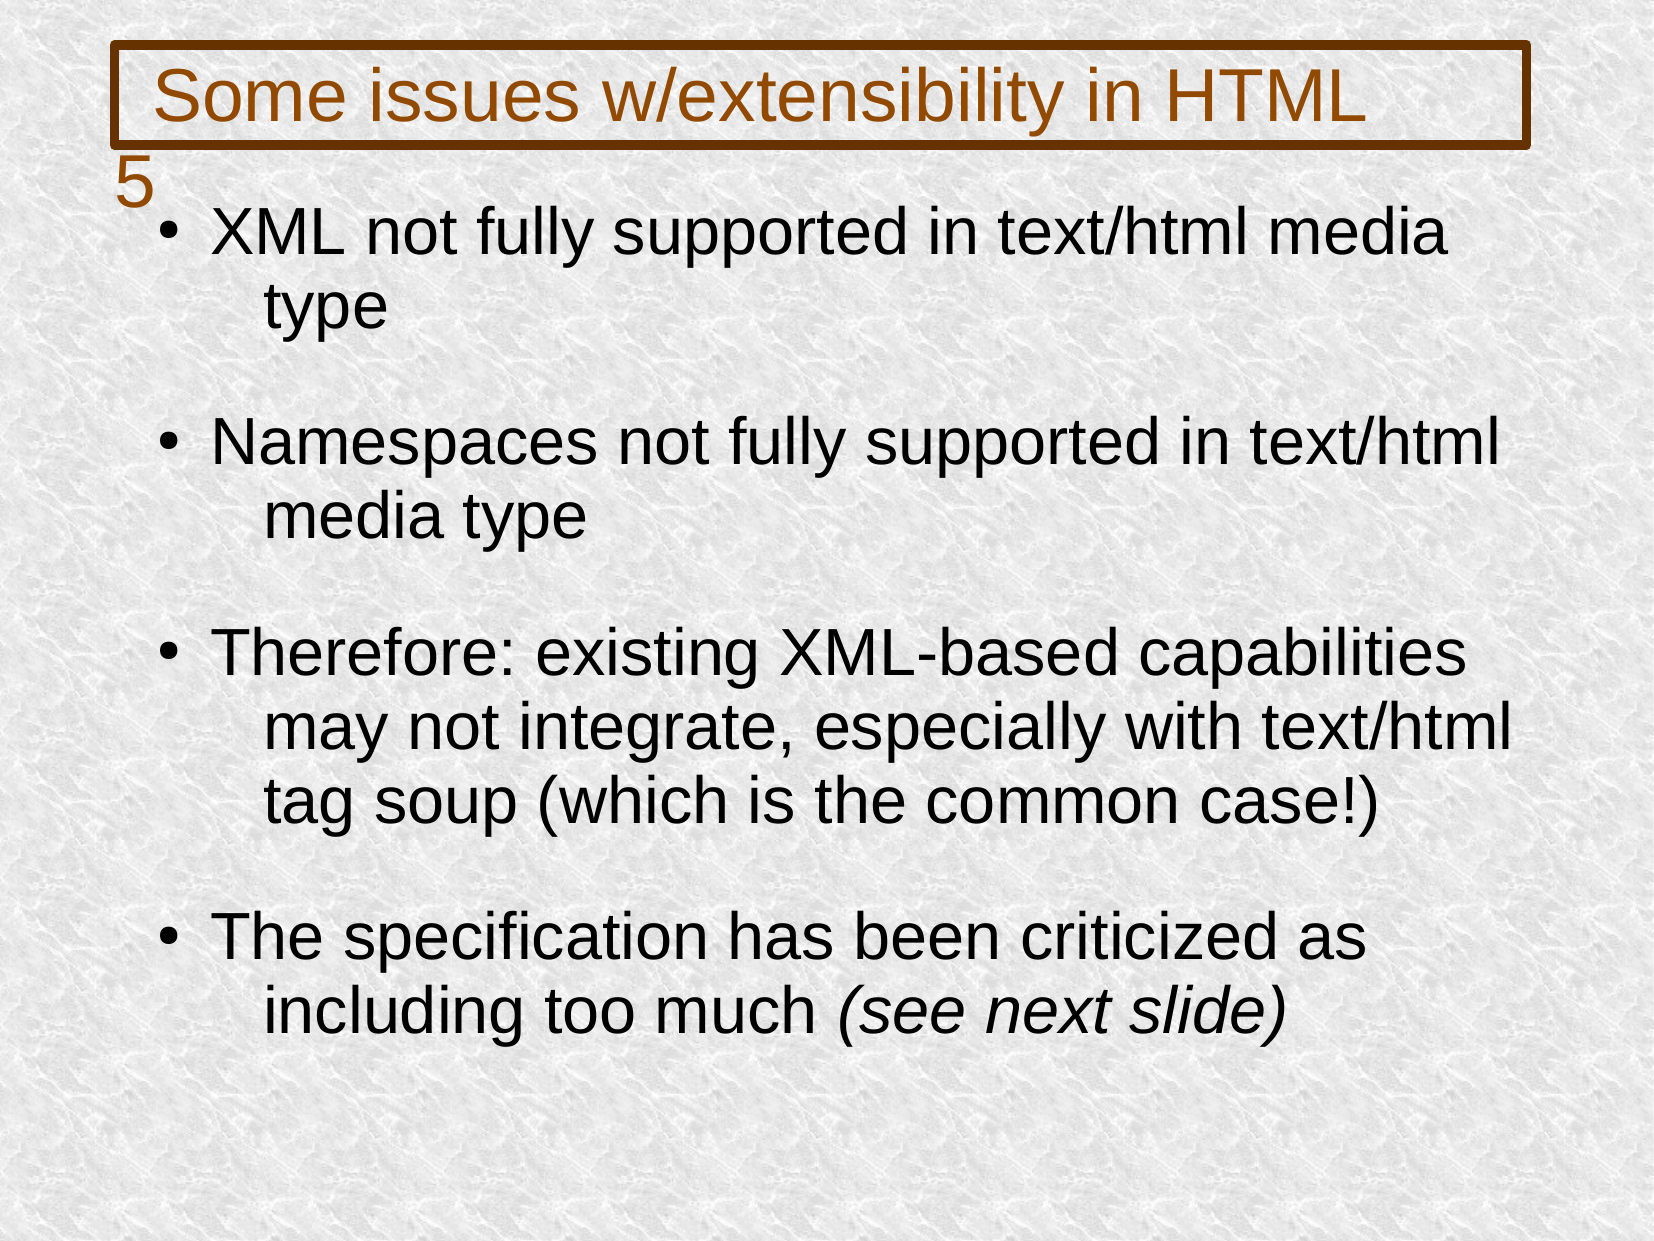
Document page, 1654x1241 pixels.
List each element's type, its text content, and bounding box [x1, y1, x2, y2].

title Some issues w/extensibility in HTML 5 [114, 45, 1527, 146]
picture [0, 0, 1654, 1241]
list XML not fully supported in text/html media type Namespaces not fully supported in text/html media type Therefore: existing XML-based capabilities may not integrate, especially with text/html tag soup (which is the common case!) The specification has been criticized as including too much (see next slide) [121, 195, 1534, 1126]
